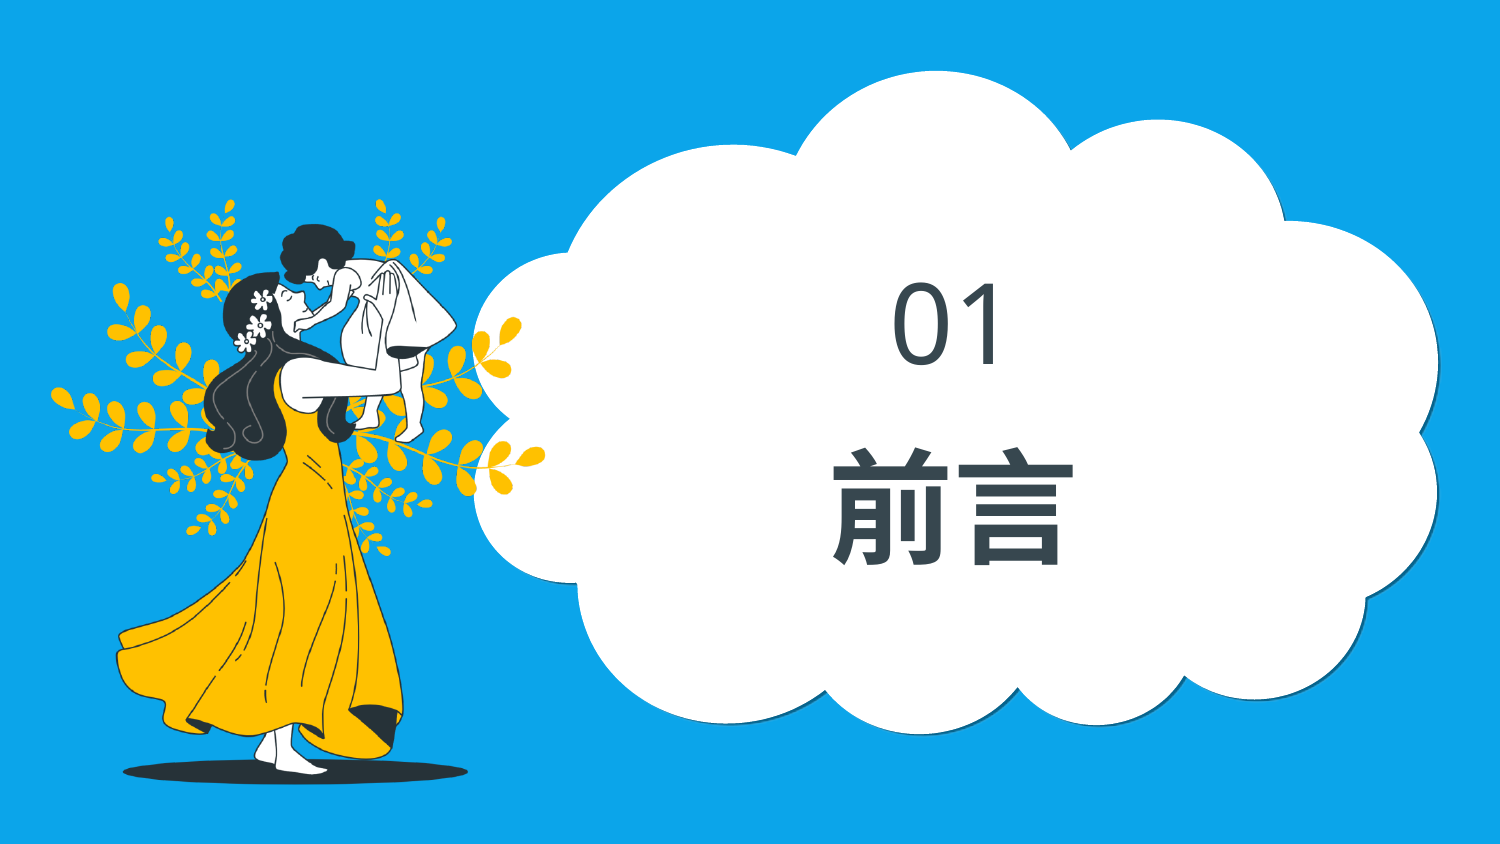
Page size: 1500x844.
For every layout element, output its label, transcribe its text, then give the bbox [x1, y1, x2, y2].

list 01 [811, 244, 1096, 395]
title 前言 [646, 421, 1261, 563]
